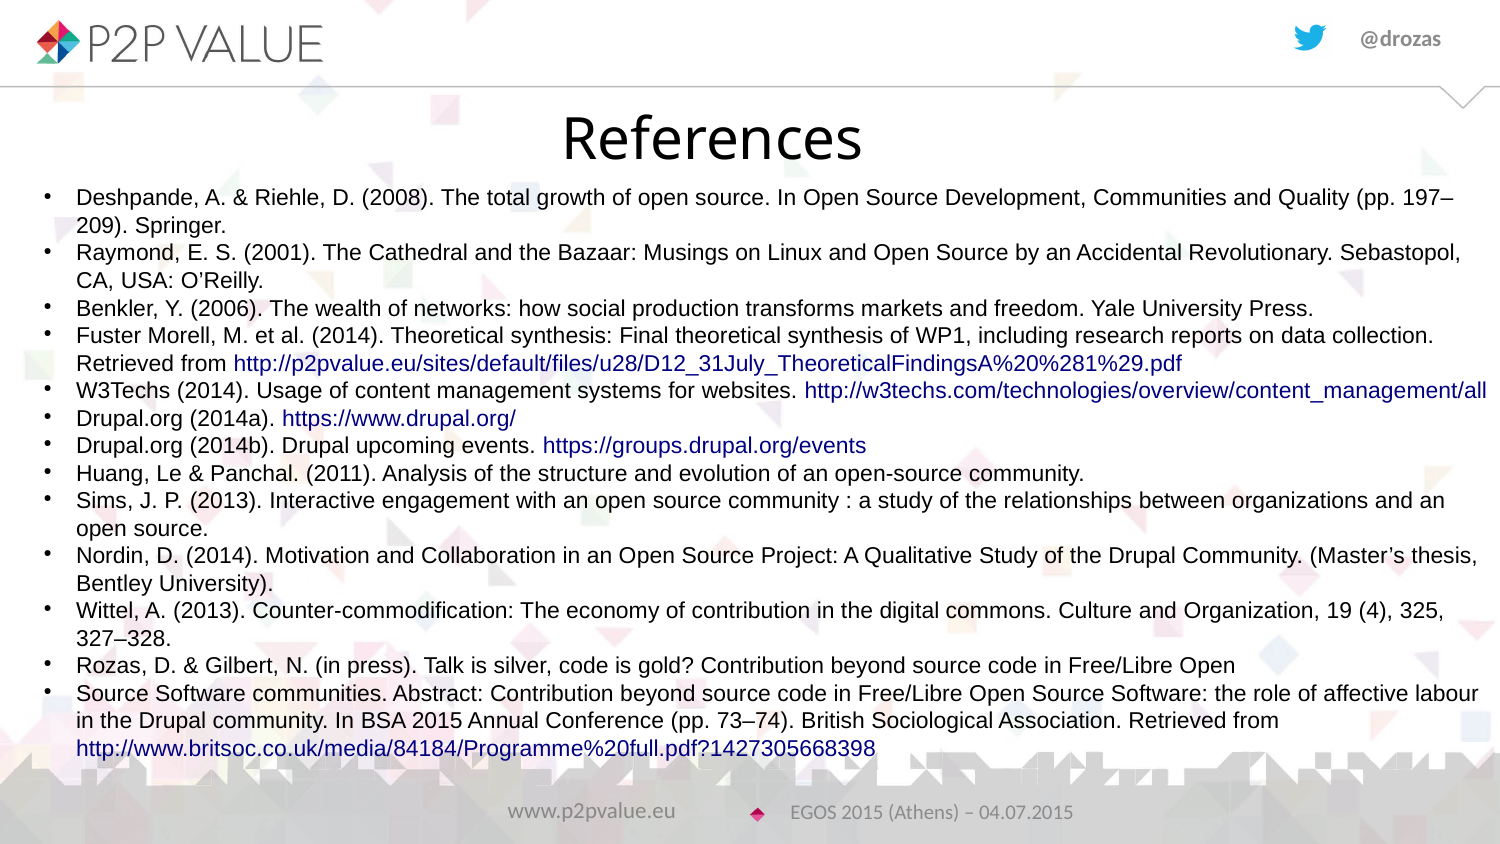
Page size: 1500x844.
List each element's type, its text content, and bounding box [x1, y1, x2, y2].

picture [0, 0, 1500, 844]
text_box @drozas [1333, 15, 1455, 60]
title References [60, 92, 1366, 176]
subtitle Deshpande, A. & Riehle, D. (2008). The total growth of open source. In Open Source Development, Communities and Quality (pp. 197–209). Springer. Raymond, E. S. (2001). The Cathedral and the Bazaar: Musings on Linux and Open Source by an Accidental Revolutionary. Sebastopol, CA, USA: O’Reilly. Benkler, Y. (2006). The wealth of networks: how social production transforms markets and freedom. Yale University Press. Fuster Morell, M. et al. (2014). Theoretical synthesis: Final theoretical synthesis of WP1, including research reports on data collection. Retrieved from http://p2pvalue.eu/sites/default/files/u28/D12_31July_TheoreticalFindingsA%20%281%29.pdf W3Techs (2014). Usage of content management systems for websites. http://w3techs.com/technologies/overview/content_management/all Drupal.org (2014a). https://www.drupal.org/ Drupal.org (2014b). Drupal upcoming events. https://groups.drupal.org/events Huang, Le & Panchal. (2011). Analysis of the structure and evolution of an open-source community. Sims, J. P. (2013). Interactive engagement with an open source community : a study of the relationships between organizations and an open source. Nordin, D. (2014). Motivation and Collaboration in an Open Source Project: A Qualitative Study of the Drupal Community. (Master’s thesis, Bentley University). Wittel, A. (2013). Counter-commodification: The economy of contribution in the digital commons. Culture and Organization, 19 (4), 325, 327–328. Rozas, D. & Gilbert, N. (in press). Talk is silver, code is gold? Contribution beyond source code in Free/Libre Open Source Software communities. Abstract: Contribution beyond source code in Free/Libre Open Source Software: the role of affective labour in the Drupal community. In BSA 2015 Annual Conference (pp. 73–74). British Sociological Association. Retrieved from http://www.britsoc.co.uk/media/84184/Programme%20full.pdf?1427305668398 [30, 176, 1500, 780]
text_box EGOS 2015 (Athens) – 04.07.2015 [777, 788, 1470, 834]
text_box www.p2pvalue.eu [501, 789, 720, 829]
